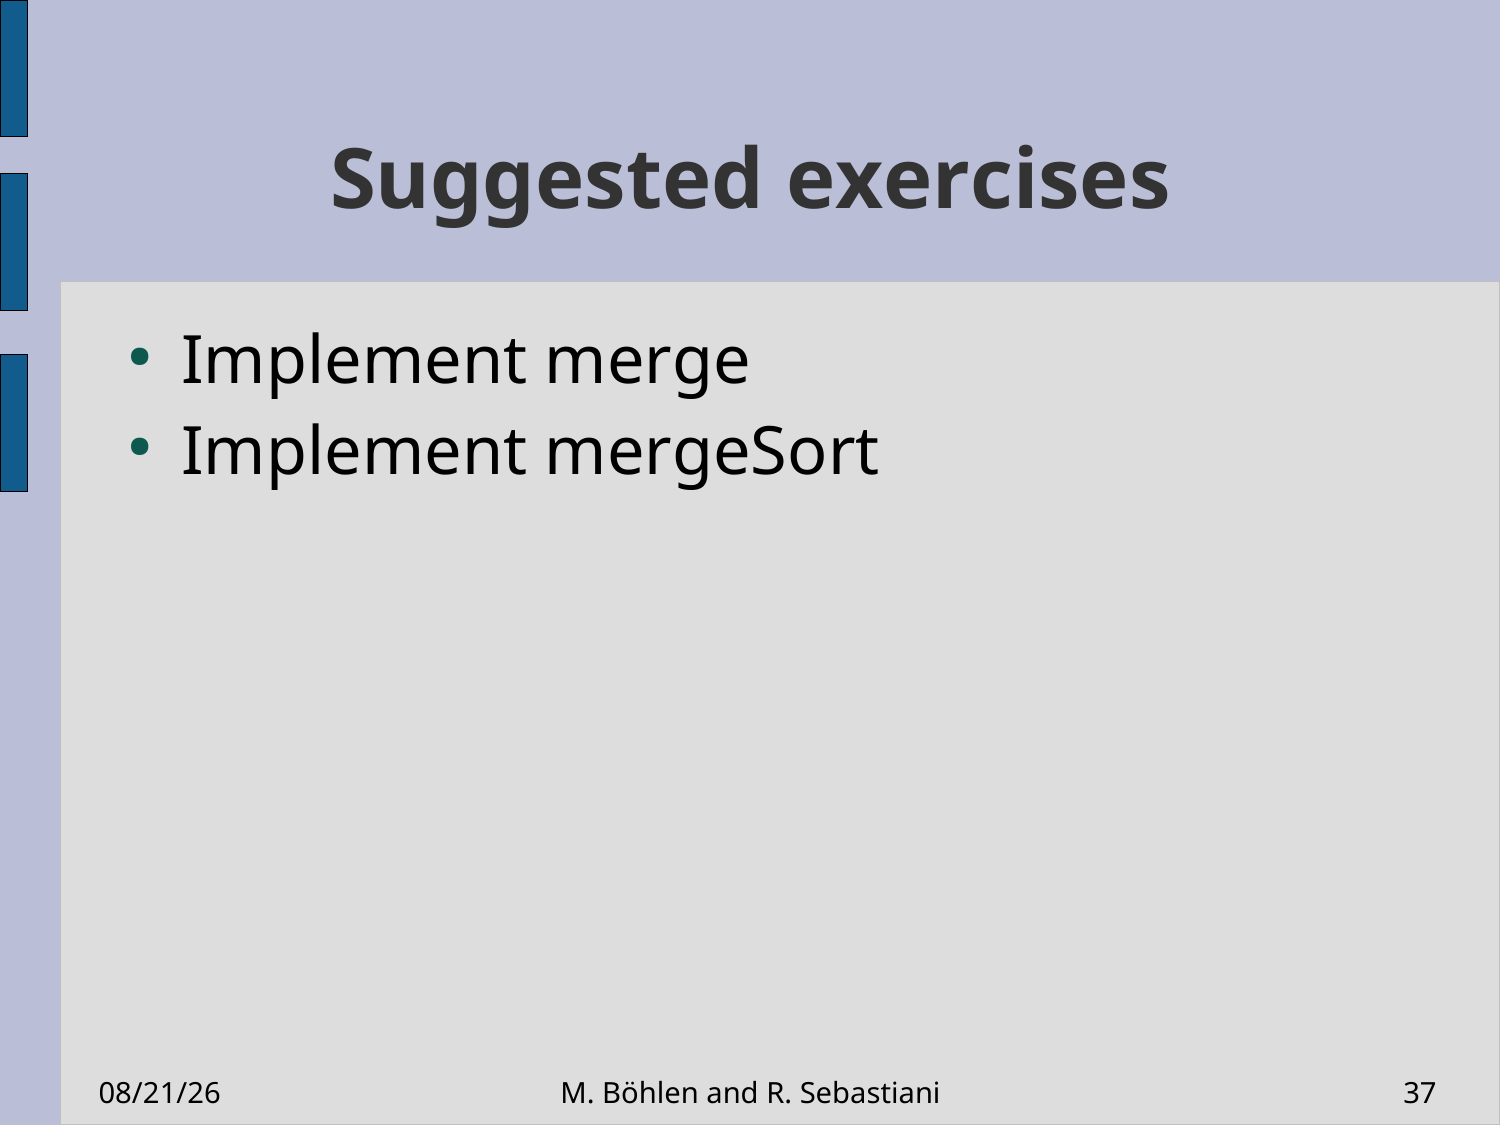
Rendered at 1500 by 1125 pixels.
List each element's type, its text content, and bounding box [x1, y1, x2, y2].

title Suggested exercises [110, 82, 1392, 271]
list Implement merge Implement mergeSort [110, 312, 1392, 1022]
